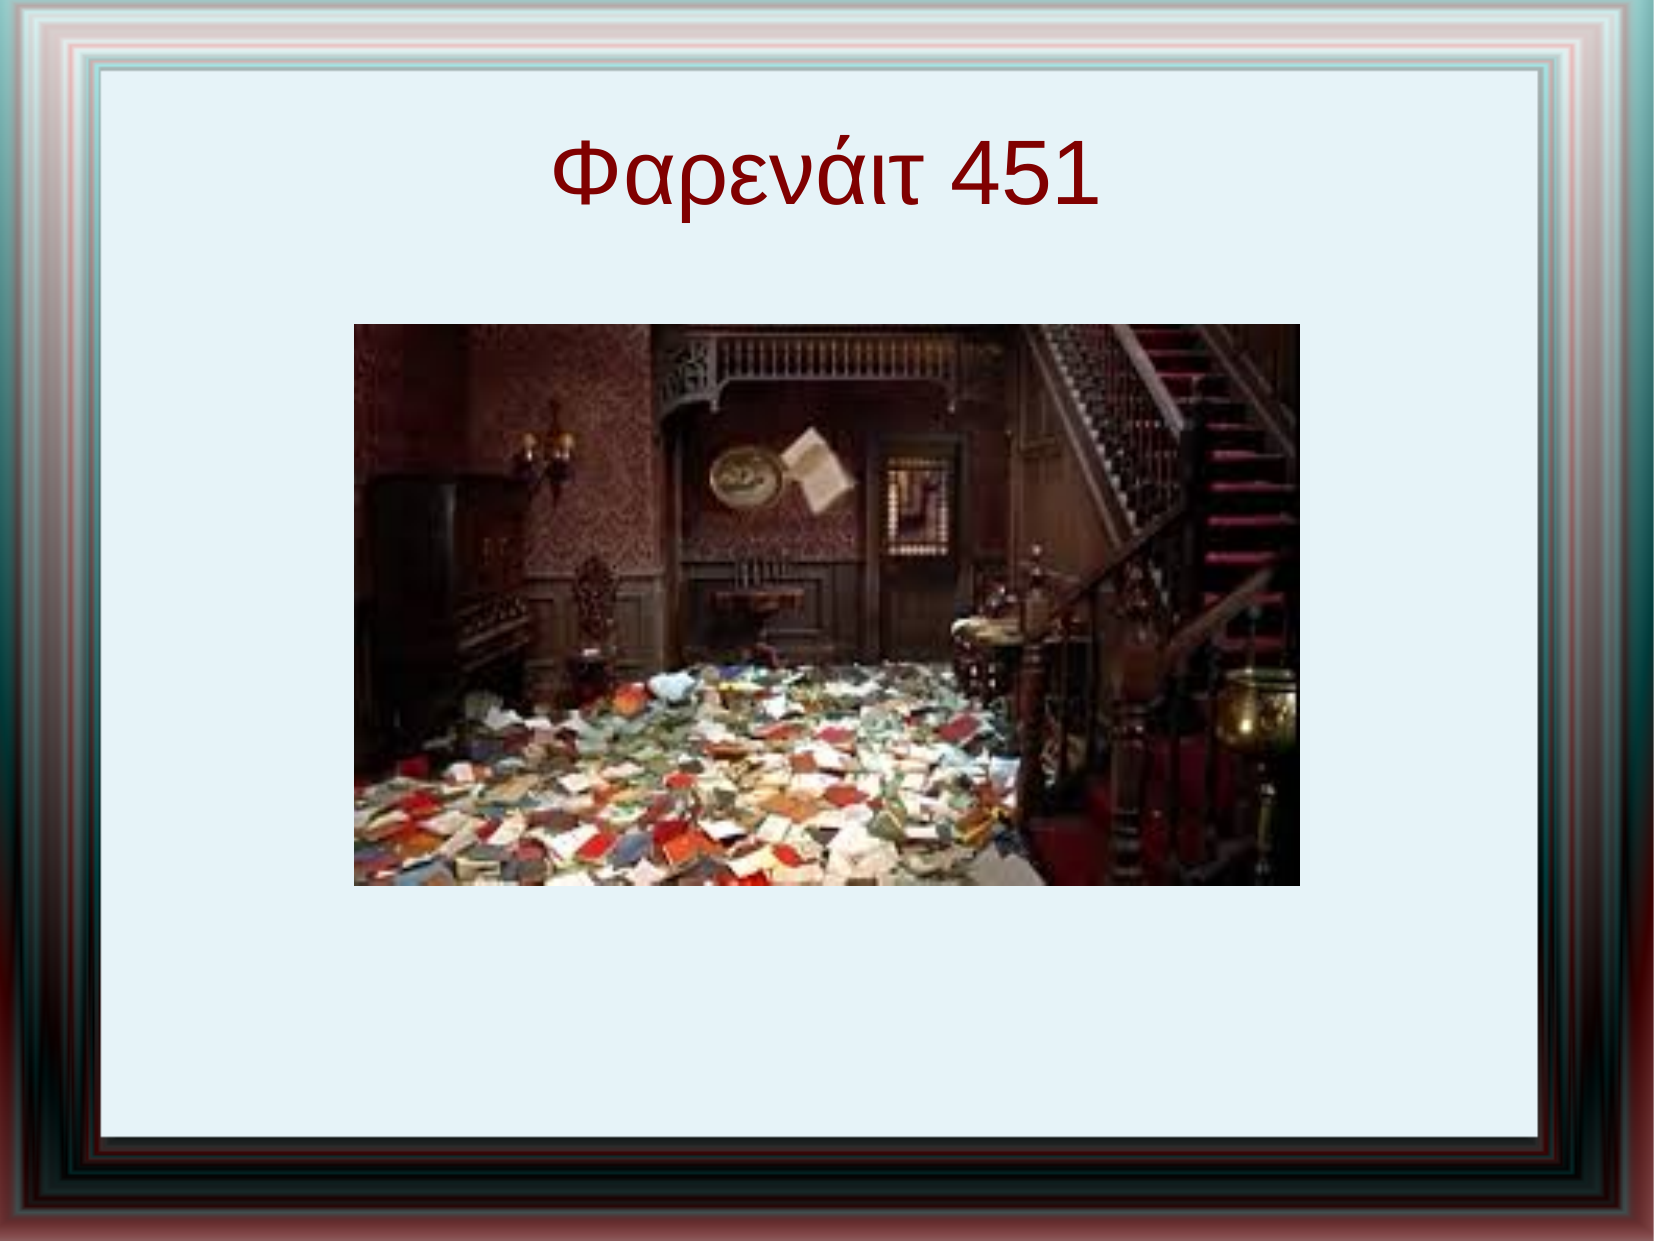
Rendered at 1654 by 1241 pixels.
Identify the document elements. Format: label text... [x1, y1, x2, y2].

picture [0, 0, 1654, 1241]
title Φαρενάιτ 451 [118, 88, 1536, 257]
